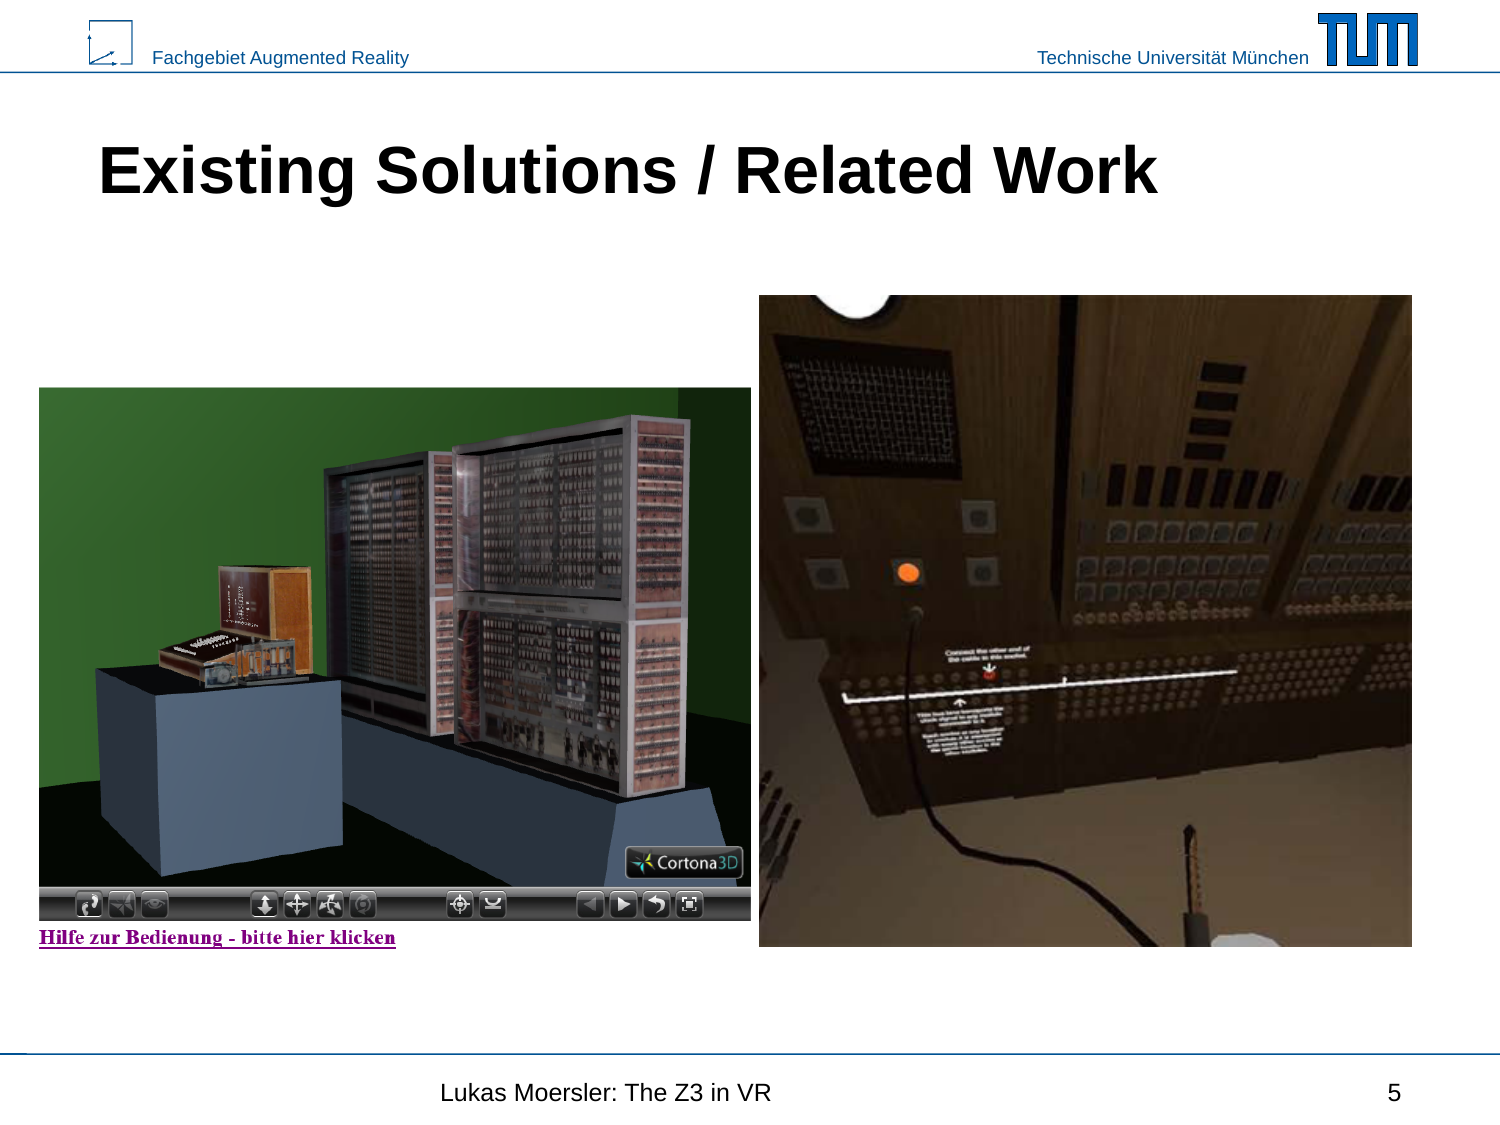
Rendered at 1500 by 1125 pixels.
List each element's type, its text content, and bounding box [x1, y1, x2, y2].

picture [29, 295, 1412, 975]
footer Lukas Moersler: The Z3 in VR [425, 1066, 1075, 1117]
slide_number <Foliennummer> [1104, 1066, 1417, 1117]
title Existing Solutions / Related Work [83, 114, 1417, 215]
picture [83, 14, 136, 68]
